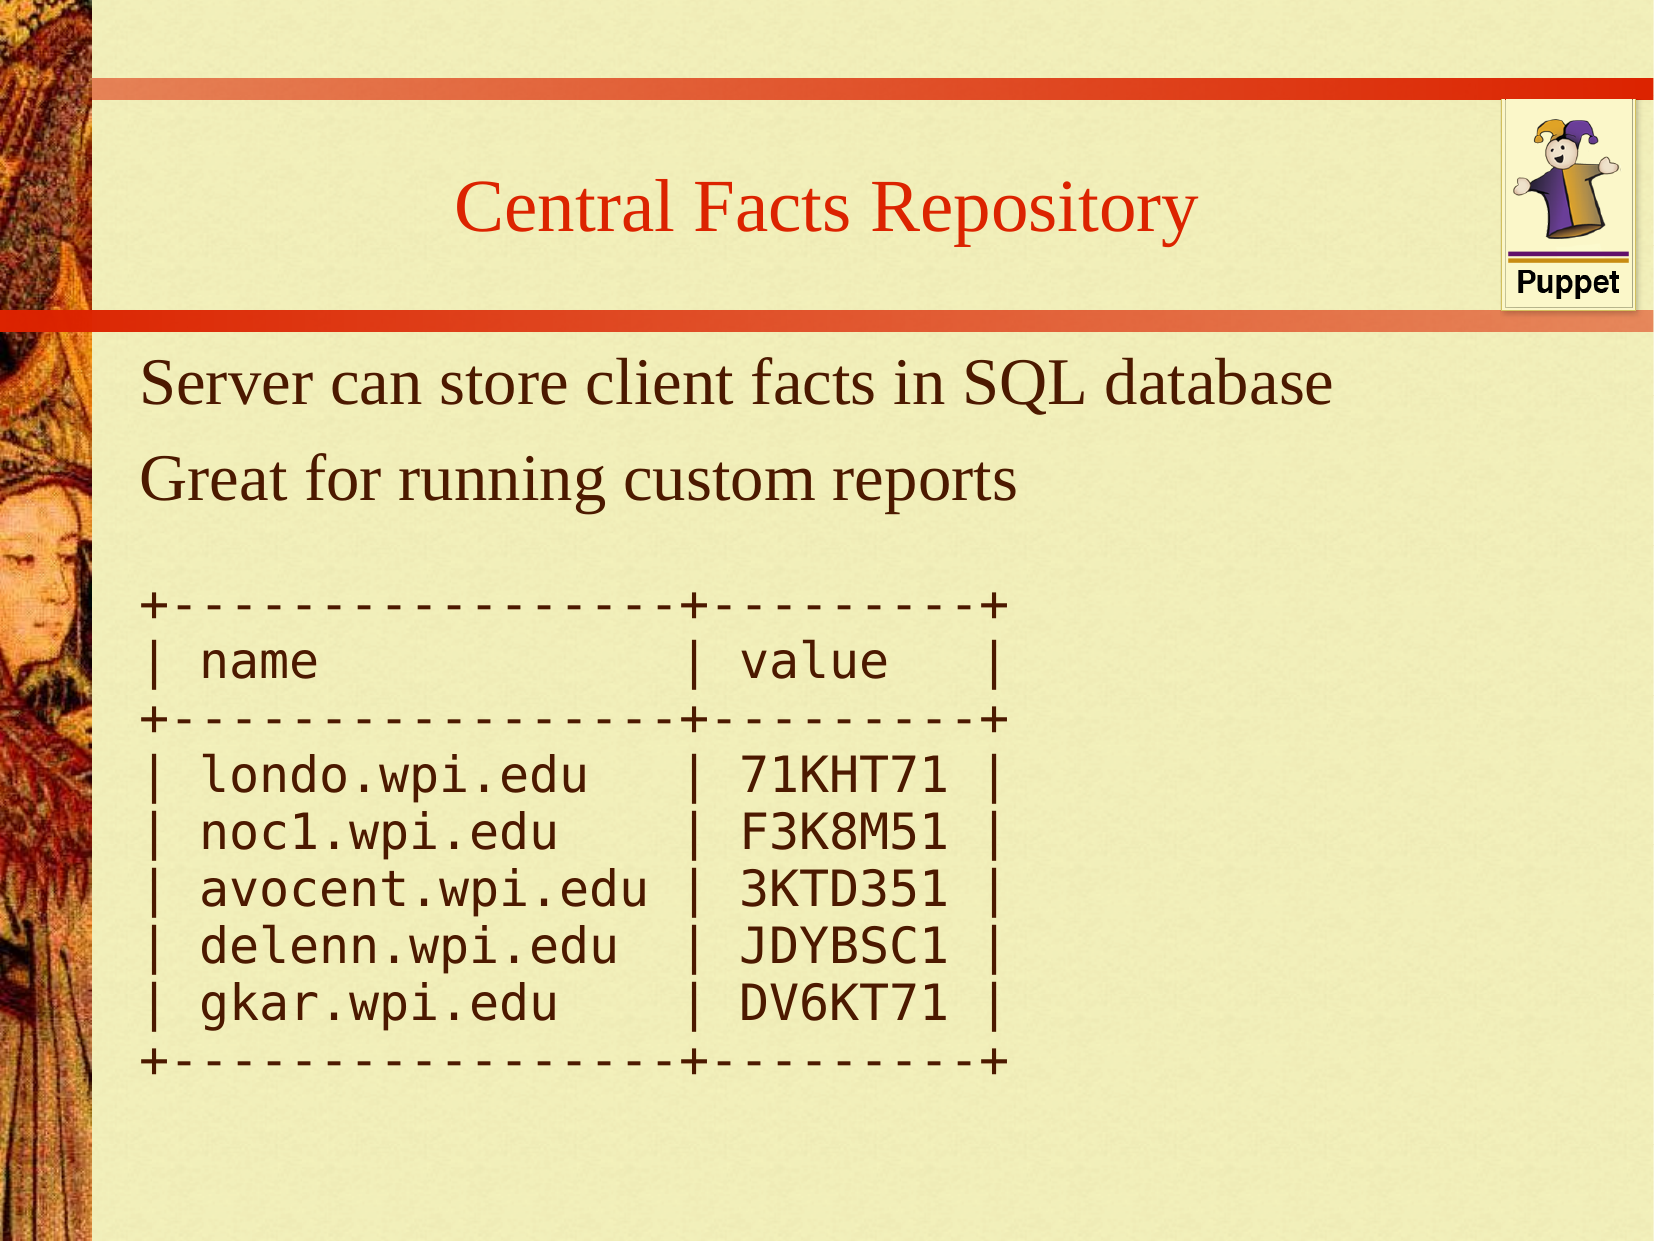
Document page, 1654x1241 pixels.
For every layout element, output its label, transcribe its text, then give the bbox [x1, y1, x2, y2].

title Central Facts Repository [121, 102, 1534, 311]
picture [0, 0, 1654, 1241]
list Server can store client facts in SQL database Great for running custom reports +-----------------+---------+ | name | value | +-----------------+---------+ | londo.wpi.edu | 71KHT71 | | noc1.wpi.edu | F3K8M51 | | avocent.wpi.edu | 3KTD351 | | delenn.wpi.edu | JDYBSC1 | | gkar.wpi.edu | DV6KT71 | +-----------------+---------+ [121, 344, 1534, 1127]
